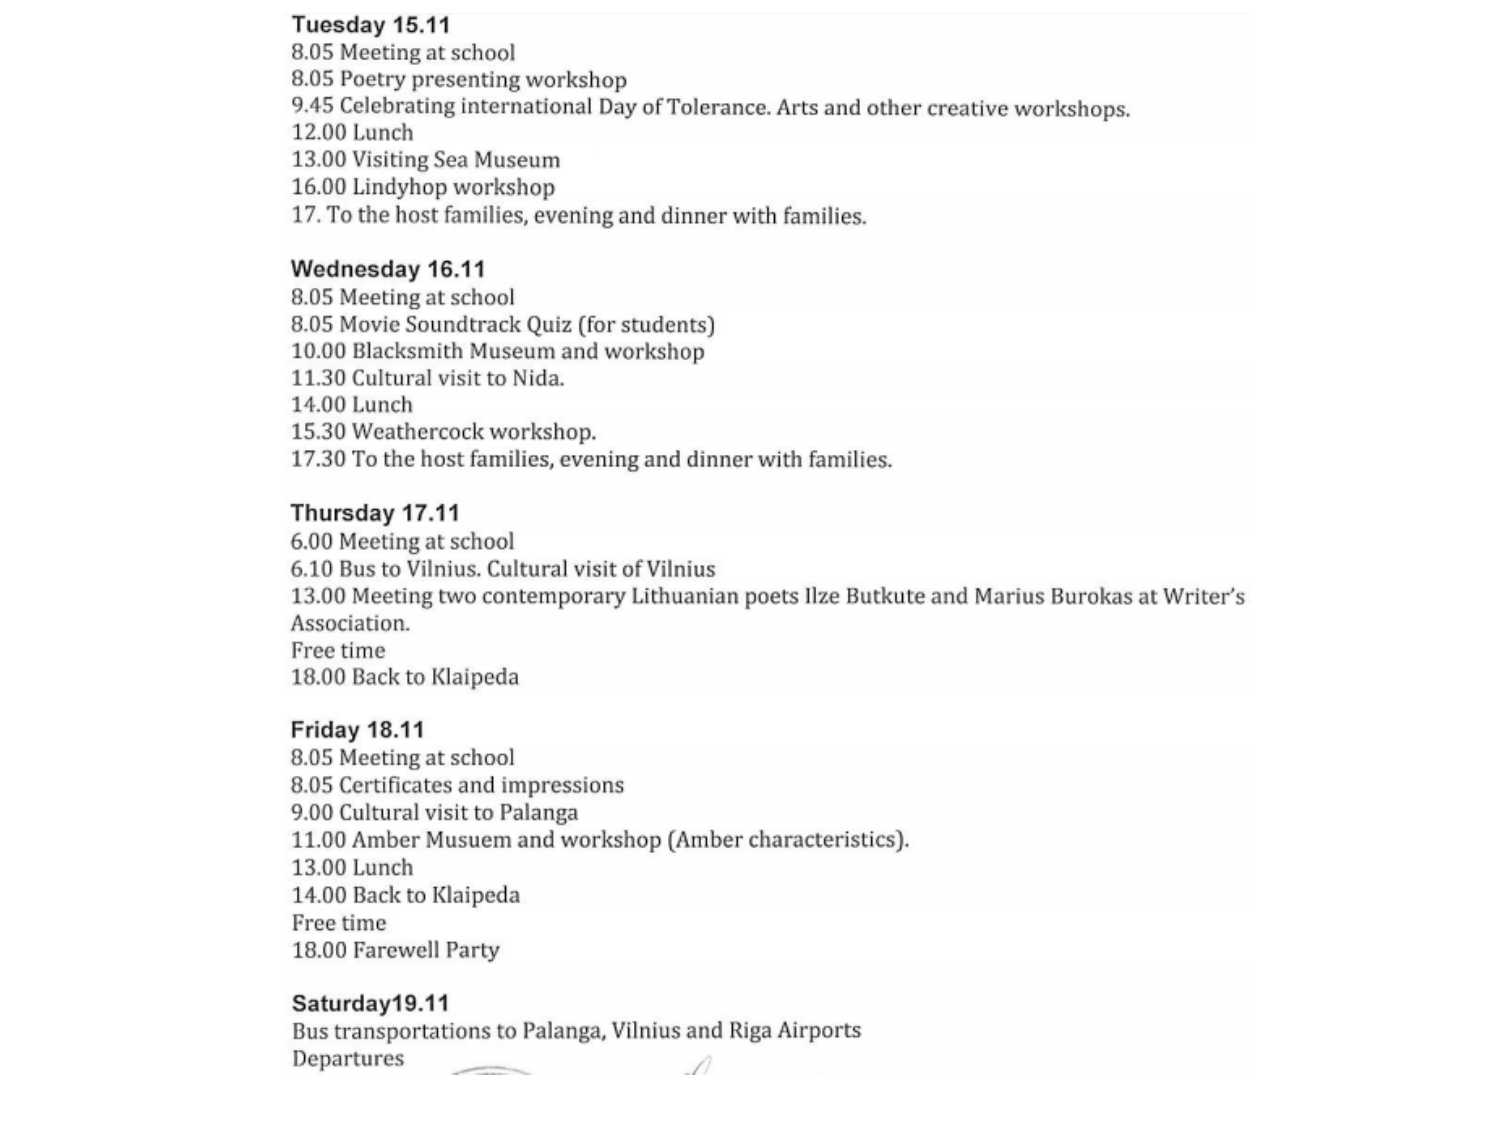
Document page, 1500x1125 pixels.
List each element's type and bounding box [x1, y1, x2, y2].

picture [283, 13, 1252, 1075]
